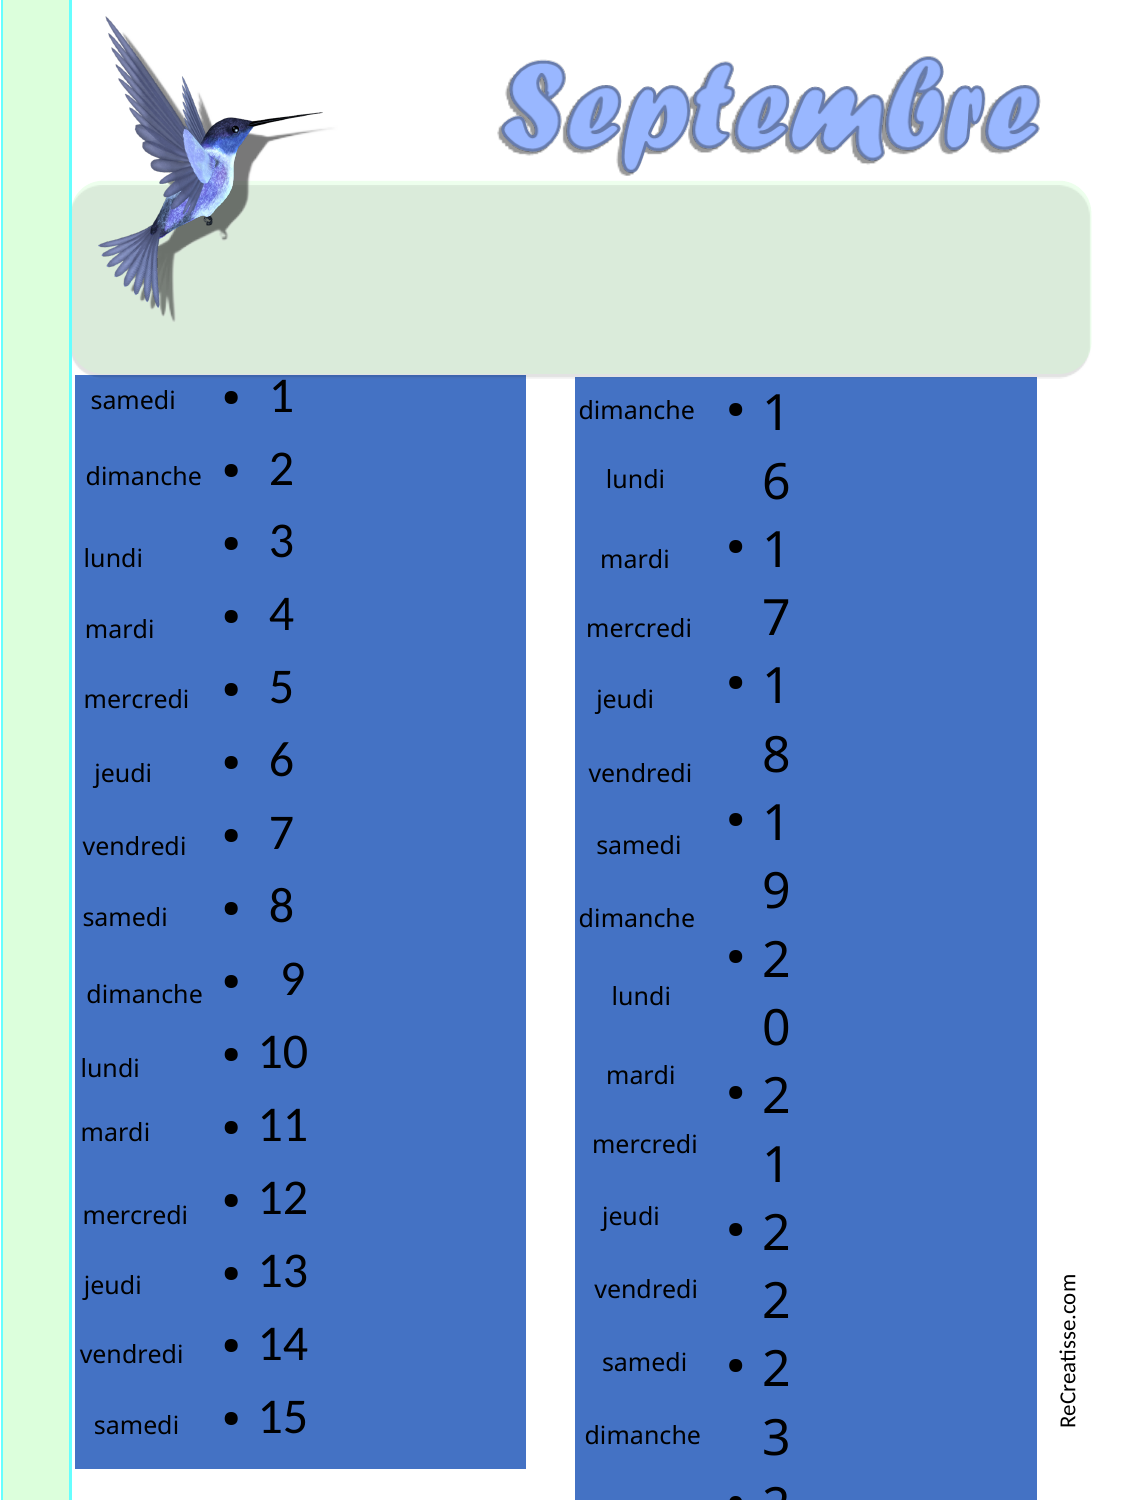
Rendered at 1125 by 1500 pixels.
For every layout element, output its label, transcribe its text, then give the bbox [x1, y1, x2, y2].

table_cell [575, 1470, 727, 1500]
text_box lundi [591, 456, 681, 501]
text_box [2, 0, 1092, 1500]
table_cell 20 [727, 924, 814, 1060]
table_cell [313, 739, 526, 812]
text_box lundi [597, 972, 686, 1018]
table_cell [313, 593, 526, 666]
table_cell 17 [727, 514, 814, 650]
table_cell [575, 1197, 727, 1333]
table_cell [313, 1104, 526, 1177]
text_box vendredi [68, 823, 202, 868]
table_cell [313, 1323, 526, 1396]
text_box vendredi [573, 750, 708, 795]
text_box samedi [76, 377, 191, 422]
table_cell [75, 1177, 222, 1250]
text_box samedi [587, 1339, 703, 1384]
table_cell [75, 885, 222, 958]
table_cell 5 [222, 666, 313, 739]
table_cell 23 [727, 1333, 814, 1470]
table_cell [75, 666, 222, 739]
table_cell [75, 958, 222, 1031]
table_header [575, 377, 727, 514]
table_cell 11 [222, 1104, 313, 1177]
table_cell 10 [222, 1031, 313, 1104]
table_cell [814, 1197, 1037, 1333]
table_cell 21 [727, 1060, 814, 1197]
text_box dimanche [71, 971, 218, 1016]
table_cell [75, 1396, 222, 1469]
table_cell [75, 1031, 222, 1104]
table_cell [75, 1104, 222, 1177]
text_box mercredi [69, 676, 205, 721]
table_cell [814, 514, 1037, 650]
table_cell [313, 1177, 526, 1250]
text_box lundi [69, 535, 159, 581]
table_cell [575, 650, 727, 787]
table_cell [814, 1060, 1037, 1197]
table_cell 7 [222, 812, 313, 885]
table_header [75, 375, 222, 447]
table_cell [814, 1470, 1037, 1500]
table_header 1 [222, 375, 313, 447]
table_cell [75, 739, 222, 812]
text_box mercredi [68, 1192, 204, 1237]
table_cell [313, 1031, 526, 1104]
text_box mercredi [577, 1121, 713, 1166]
text_box jeudi [581, 676, 669, 721]
text_box samedi [79, 1402, 195, 1447]
table_cell 18 [727, 650, 814, 787]
table_cell [313, 812, 526, 885]
table_cell [814, 1333, 1037, 1470]
table_cell [75, 812, 222, 885]
table_cell 2 [222, 447, 313, 520]
text_box jeudi [69, 1262, 157, 1307]
table_cell 8 [222, 885, 313, 958]
table_cell [313, 958, 526, 1031]
table_header [814, 377, 1037, 514]
text_box mercredi [571, 605, 707, 650]
table_cell [575, 1333, 727, 1470]
table_cell [313, 1396, 526, 1469]
table_cell [814, 650, 1037, 787]
table_cell [75, 1323, 222, 1396]
table_cell [75, 520, 222, 593]
table_cell [313, 1250, 526, 1323]
table_header [313, 375, 526, 447]
table_cell [313, 666, 526, 739]
text_box lundi [66, 1045, 155, 1090]
table_cell [75, 593, 222, 666]
table_cell 13 [222, 1250, 313, 1323]
text_box dimanche [570, 1412, 716, 1457]
table_cell 3 [222, 520, 313, 593]
text_box dimanche [564, 387, 710, 432]
table_cell 4 [222, 593, 313, 666]
table_cell [313, 885, 526, 958]
table_cell [814, 787, 1037, 924]
text_box mardi [70, 606, 170, 651]
text_box dimanche [564, 895, 710, 940]
table_cell [575, 1060, 727, 1197]
text_box vendredi [65, 1331, 199, 1376]
text_box samedi [581, 822, 697, 867]
table_cell 15 [222, 1396, 313, 1469]
text_box mardi [585, 536, 685, 581]
table_cell 24 [727, 1470, 814, 1500]
picture [486, 18, 1125, 186]
text_box jeudi [79, 750, 167, 795]
picture [98, 16, 323, 308]
table_cell [575, 924, 727, 1060]
text_box ReCreatisse.com [1045, 1259, 1088, 1443]
table_cell 9 [222, 958, 313, 1031]
table_cell [75, 1250, 222, 1323]
table_cell [575, 514, 727, 650]
table_cell [814, 924, 1037, 1060]
text_box jeudi [587, 1193, 675, 1238]
table_cell [575, 787, 727, 924]
text_box mardi [66, 1109, 166, 1154]
table_cell 19 [727, 787, 814, 924]
table_cell 12 [222, 1177, 313, 1250]
table_cell 22 [727, 1197, 814, 1333]
text_box samedi [68, 894, 183, 939]
table_cell [75, 447, 222, 520]
table_header 16 [727, 377, 814, 514]
text_box dimanche [71, 453, 217, 498]
table_cell [313, 447, 526, 520]
table_cell [313, 520, 526, 593]
text_box vendredi [579, 1266, 714, 1311]
table_cell 6 [222, 739, 313, 812]
text_box mardi [591, 1052, 691, 1097]
table_cell 14 [222, 1323, 313, 1396]
